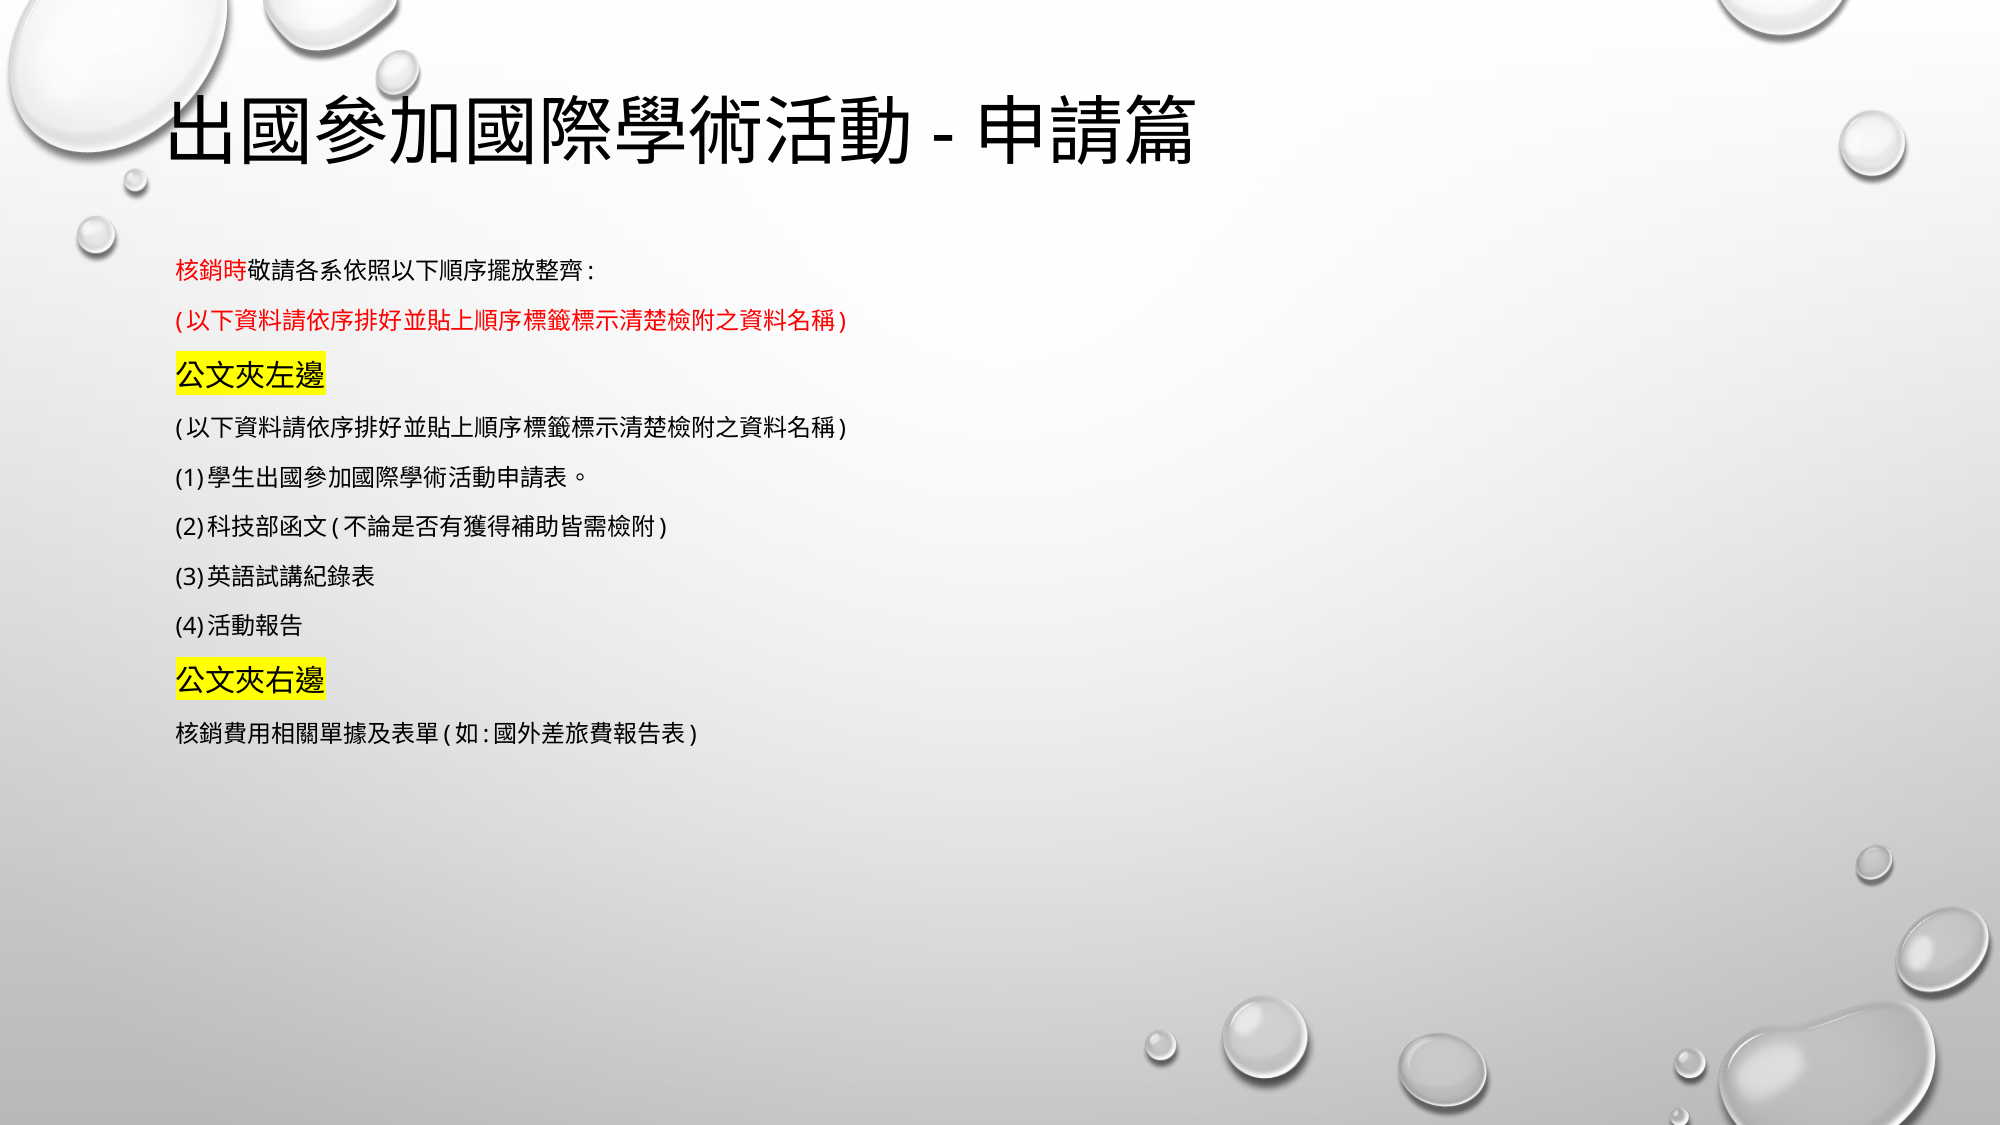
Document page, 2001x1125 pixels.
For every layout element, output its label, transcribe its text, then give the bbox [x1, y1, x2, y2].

title 出國參加國際學術活動-申請篇 [0, 25, 1544, 243]
list 核銷時敬請各系依照以下順序擺放整齊: (以下資料請依序排好並貼上順序標籤標示清楚檢附之資料名稱) 公文夾左邊 (以下資料請依序排好並貼上順序標籤標示清楚檢附之資料名稱) (1)學生出國參加國際學術活動申請表。 (2)科技部函文(不論是否有獲得補助皆需檢附) (3)英語試講紀錄表 (4)活動報告 公文夾右邊 核銷費用相關單據及表單(如:國外差旅費報告表) [160, 242, 1886, 957]
